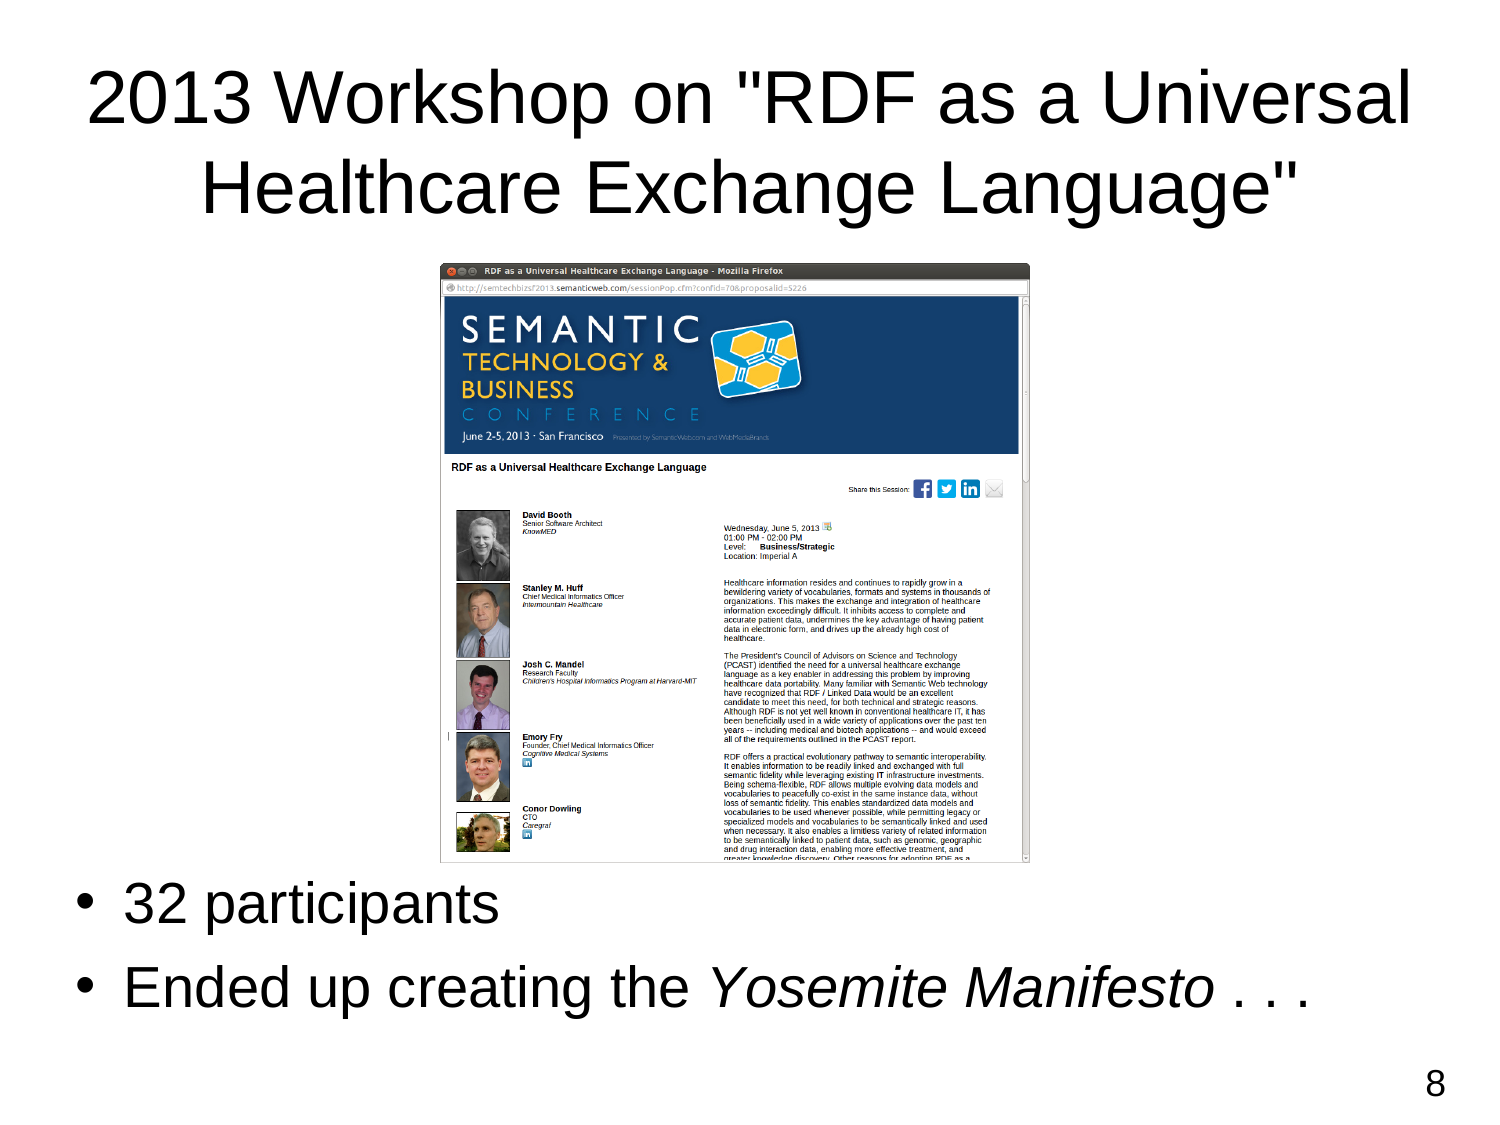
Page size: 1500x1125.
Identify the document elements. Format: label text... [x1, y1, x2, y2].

list 32 participants Ended up creating the Yosemite Manifesto . . . [75, 865, 1395, 1023]
title 2013 Workshop on "RDF as a Universal Healthcare Exchange Language" [75, 44, 1425, 233]
picture [440, 263, 1030, 864]
